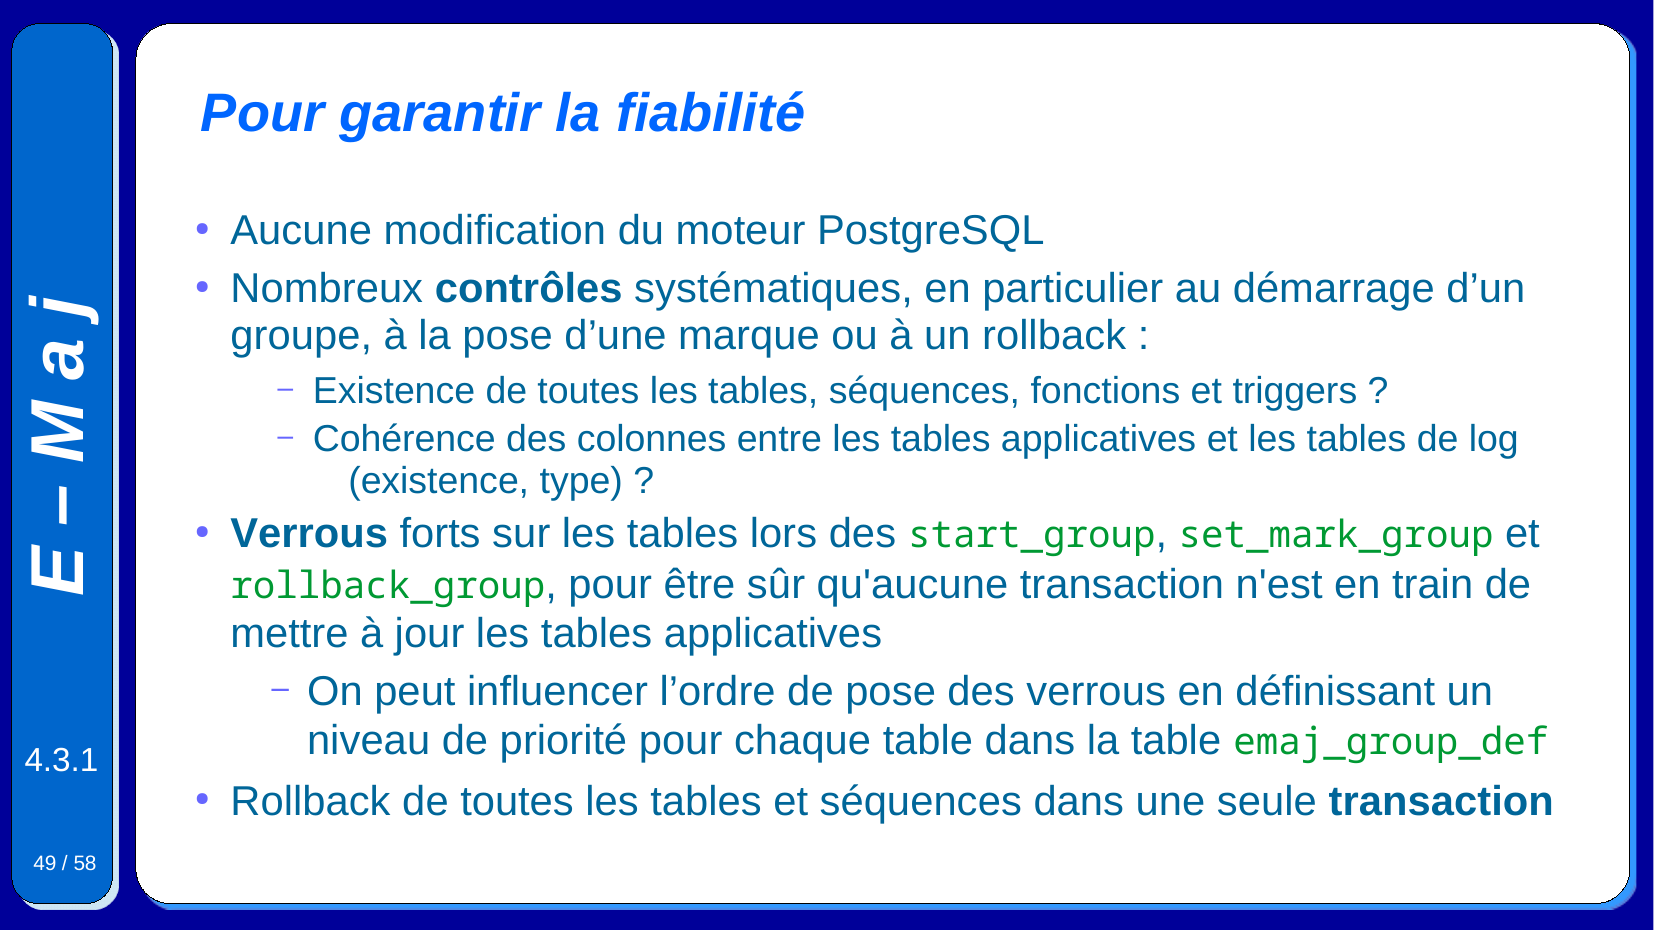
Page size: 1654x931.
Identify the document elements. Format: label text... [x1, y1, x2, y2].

list Aucune modification du moteur PostgreSQL Nombreux contrôles systématiques, en particulier au démarrage d’un groupe, à la pose d’une marque ou à un rollback : Existence de toutes les tables, séquences, fonctions et triggers ? Cohérence des colonnes entre les tables applicatives et les tables de log (existence, type) ? Verrous forts sur les tables lors des start_group, set_mark_group et rollback_group, pour être sûr qu'aucune transaction n'est en train de mettre à jour les tables applicatives On peut influencer l’ordre de pose des verrous en définissant un niveau de priorité pour chaque table dans la table emaj_group_def Rollback de toutes les tables et séquences dans une seule transaction [177, 206, 1587, 827]
title Pour garantir la fiabilité [200, 34, 1575, 191]
